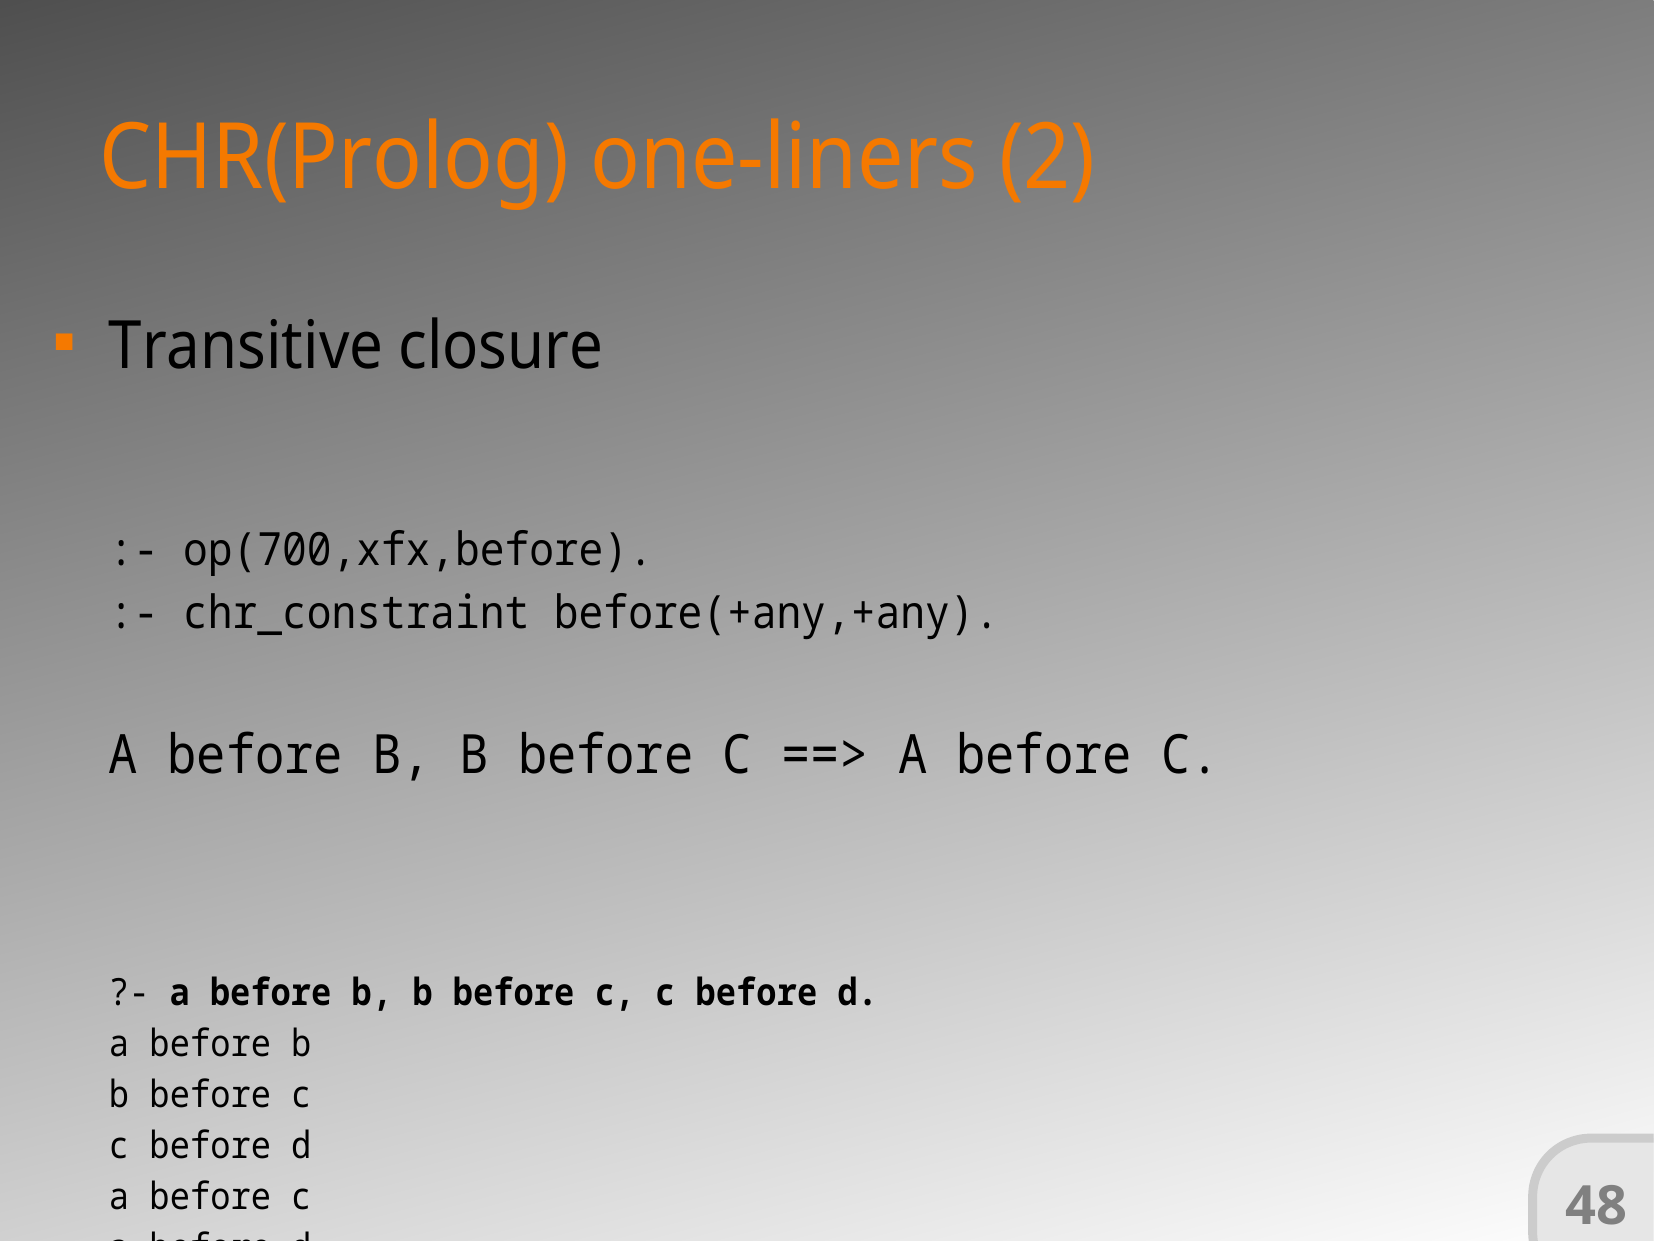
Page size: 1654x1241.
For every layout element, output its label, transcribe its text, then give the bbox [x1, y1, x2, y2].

title CHR(Prolog) one-liners (2) [18, 49, 1179, 257]
list Transitive closure :- op(700,xfx,before). :- chr_constraint before(+any,+any). A before B, B before C ==> A before C. ?- a before b, b before c, c before d. a before b b before c c before d a before c a before d b before d [38, 297, 1605, 1183]
